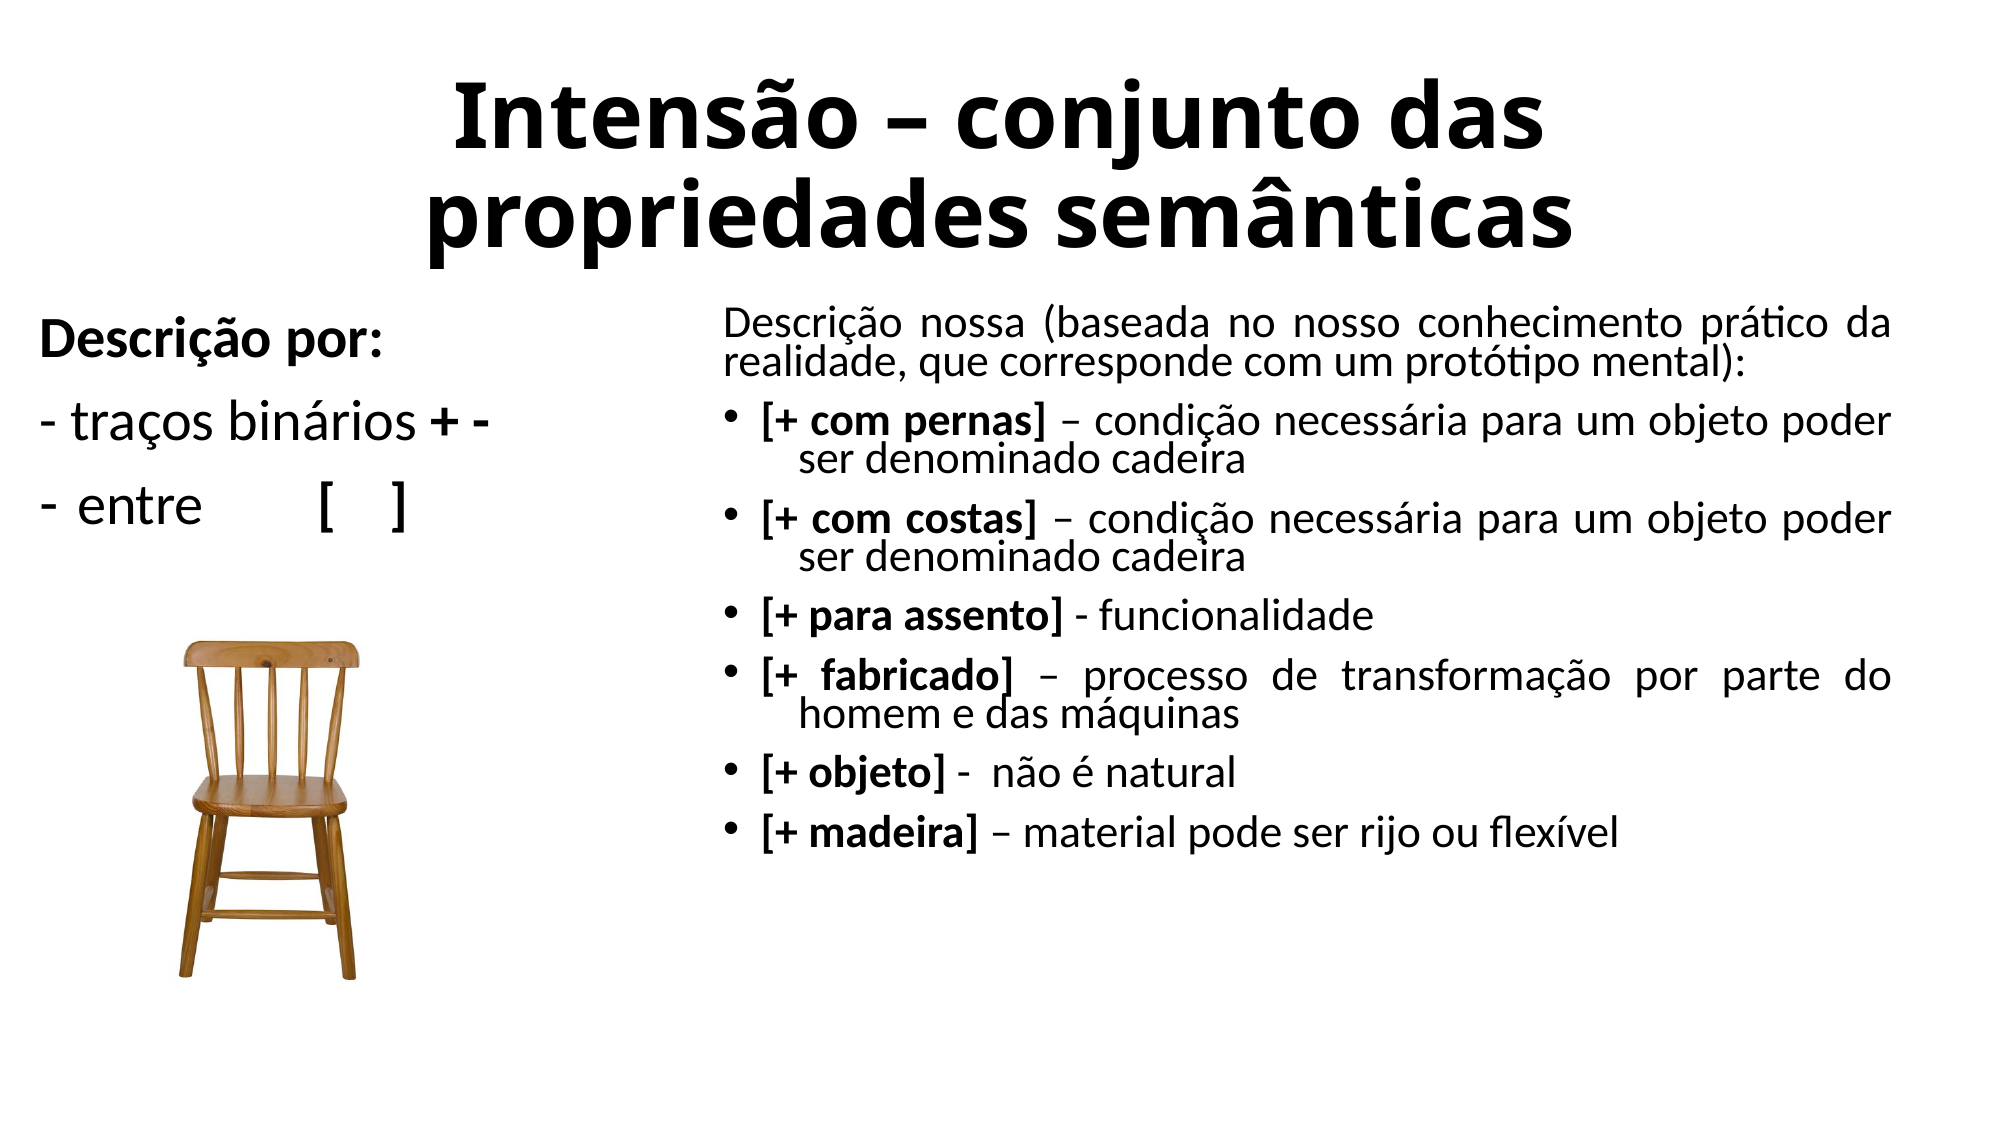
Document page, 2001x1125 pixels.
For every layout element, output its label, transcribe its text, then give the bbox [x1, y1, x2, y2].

title Intensão – conjunto das propriedades semânticas [137, 59, 1863, 278]
list Descrição nossa (baseada no nosso conhecimento prático da realidade, que corresponde com um protótipo mental): [+ com pernas] – condição necessária para um objeto poder ser denominado cadeira [+ com costas] – condição necessária para um objeto poder ser denominado cadeira [+ para assento] - funcionalidade [+ fabricado] – processo de transformação por parte do homem e das máquinas [+ objeto] - não é natural [+ madeira] – material pode ser rijo ou flexível [708, 299, 1909, 1066]
list Descrição por: - traços binários + - entre [ ] [24, 299, 2000, 1125]
picture [56, 608, 491, 1010]
